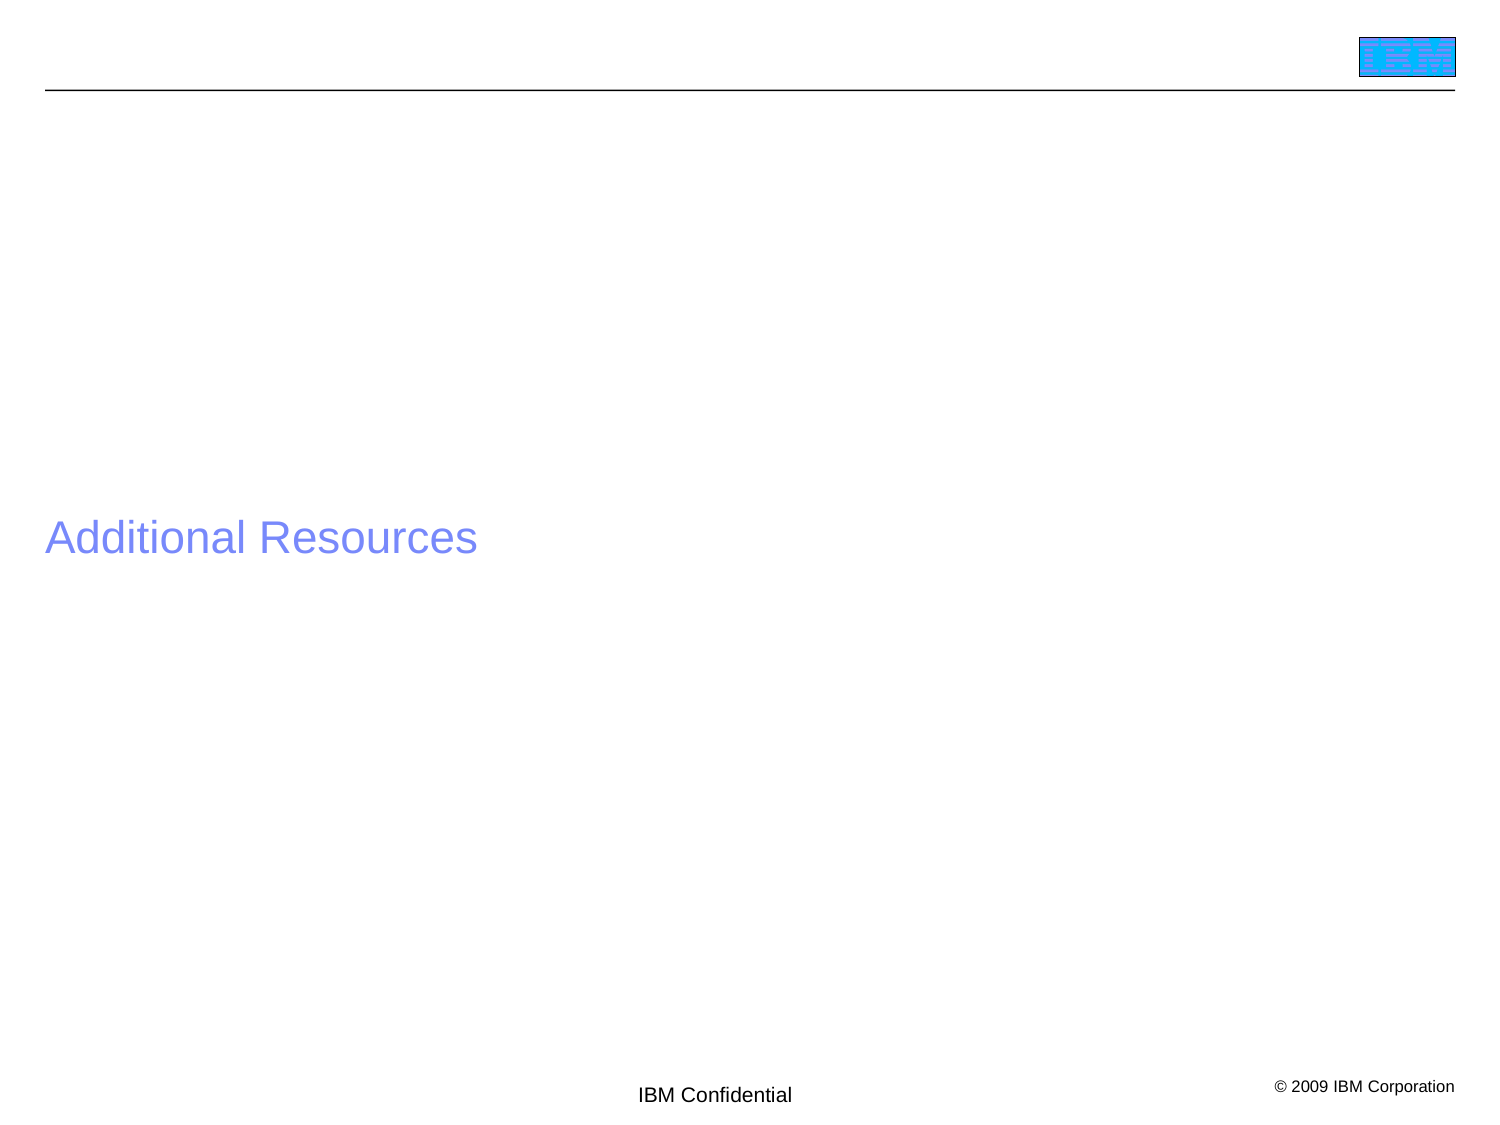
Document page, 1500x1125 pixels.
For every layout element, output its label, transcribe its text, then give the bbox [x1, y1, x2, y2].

title Additional Resources [30, 504, 1456, 626]
